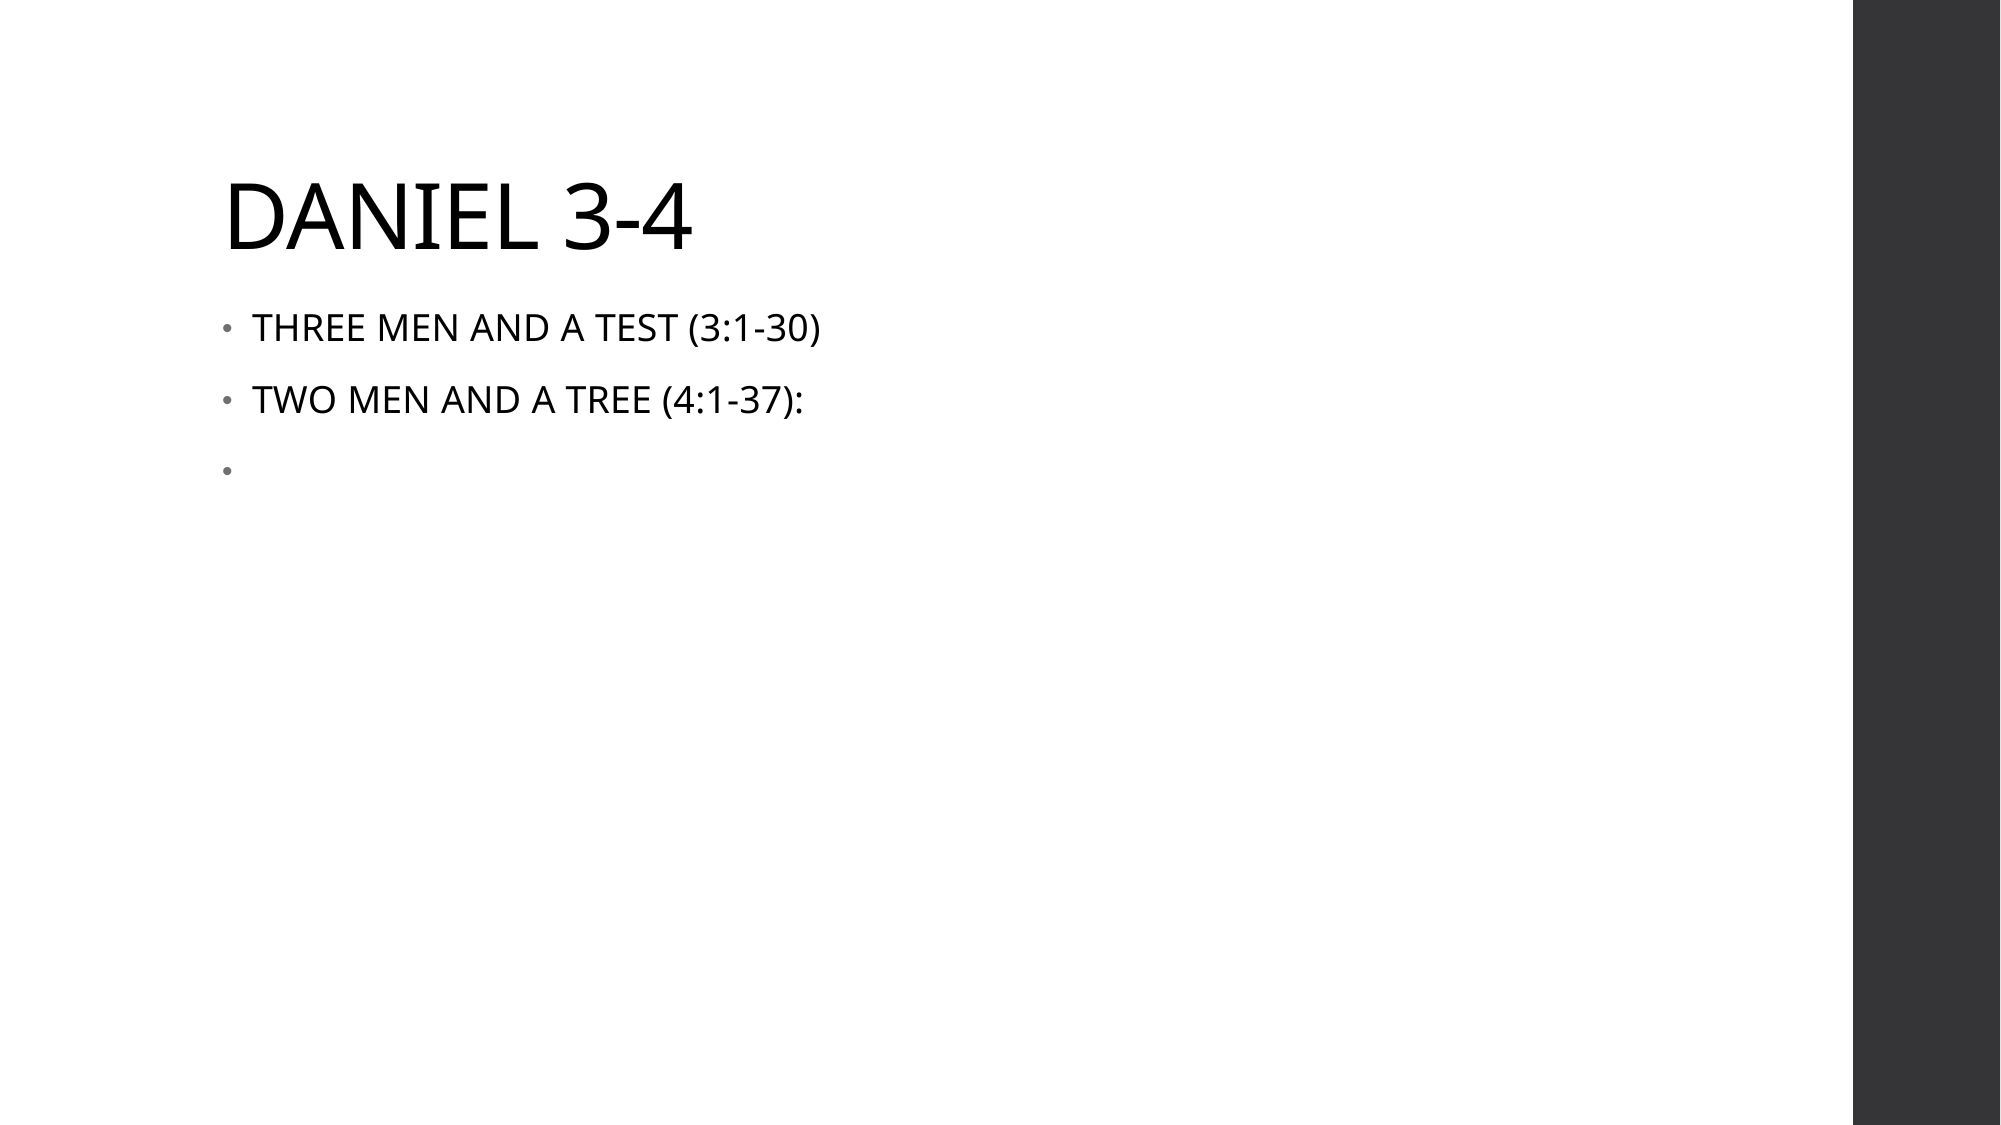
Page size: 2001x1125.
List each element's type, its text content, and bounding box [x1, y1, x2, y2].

list THREE MEN AND A TEST (3:1-30) TWO MEN AND A TREE (4:1-37): [206, 299, 1617, 1014]
title DANIEL 3-4 [206, 60, 1797, 278]
